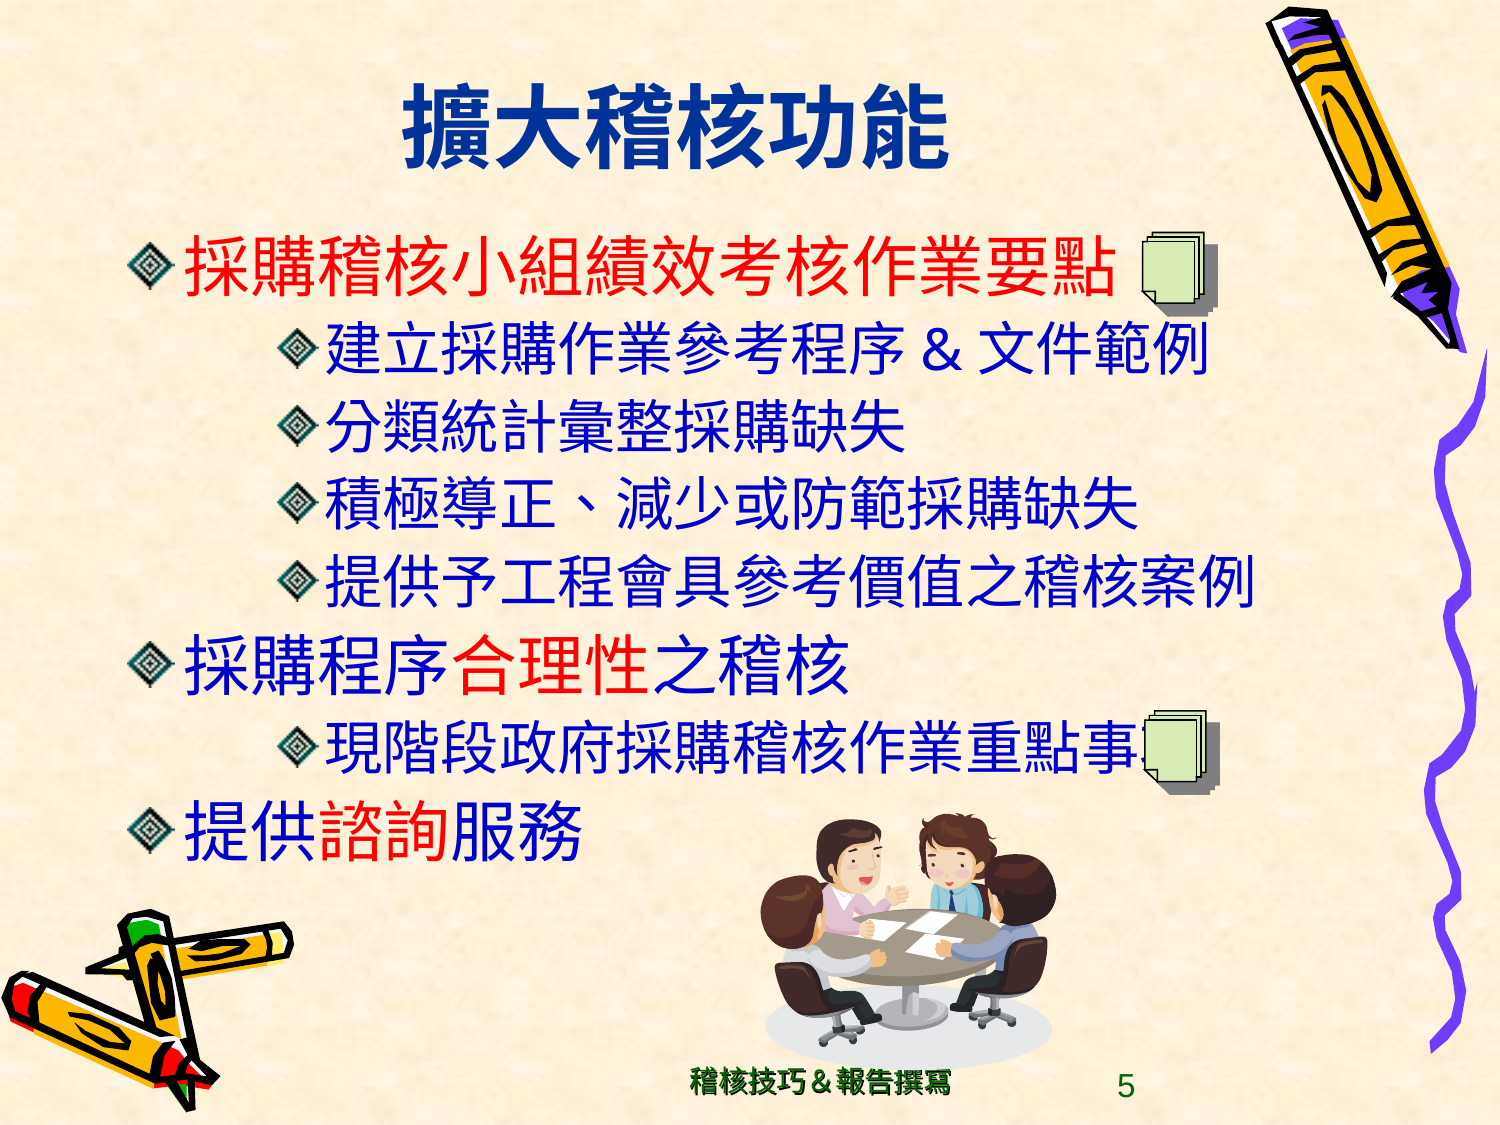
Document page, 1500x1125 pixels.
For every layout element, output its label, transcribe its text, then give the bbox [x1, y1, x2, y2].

list 採購稽核小組績效考核作業要點 建立採購作業參考程序&文件範例 分類統計彙整採購缺失 積極導正、減少或防範採購缺失 提供予工程會具參考價值之稽核案例 採購程序合理性之稽核 現階段政府採購稽核作業重點事項 提供諮詢服務 [112, 226, 1375, 901]
title 擴大稽核功能 [112, 24, 1240, 188]
picture [760, 813, 1057, 1071]
text_box [1142, 232, 1204, 304]
text_box [1102, 1056, 1415, 1101]
text_box 稽核技巧＆報告撰寫 [583, 1055, 1059, 1100]
text_box [1144, 710, 1206, 782]
